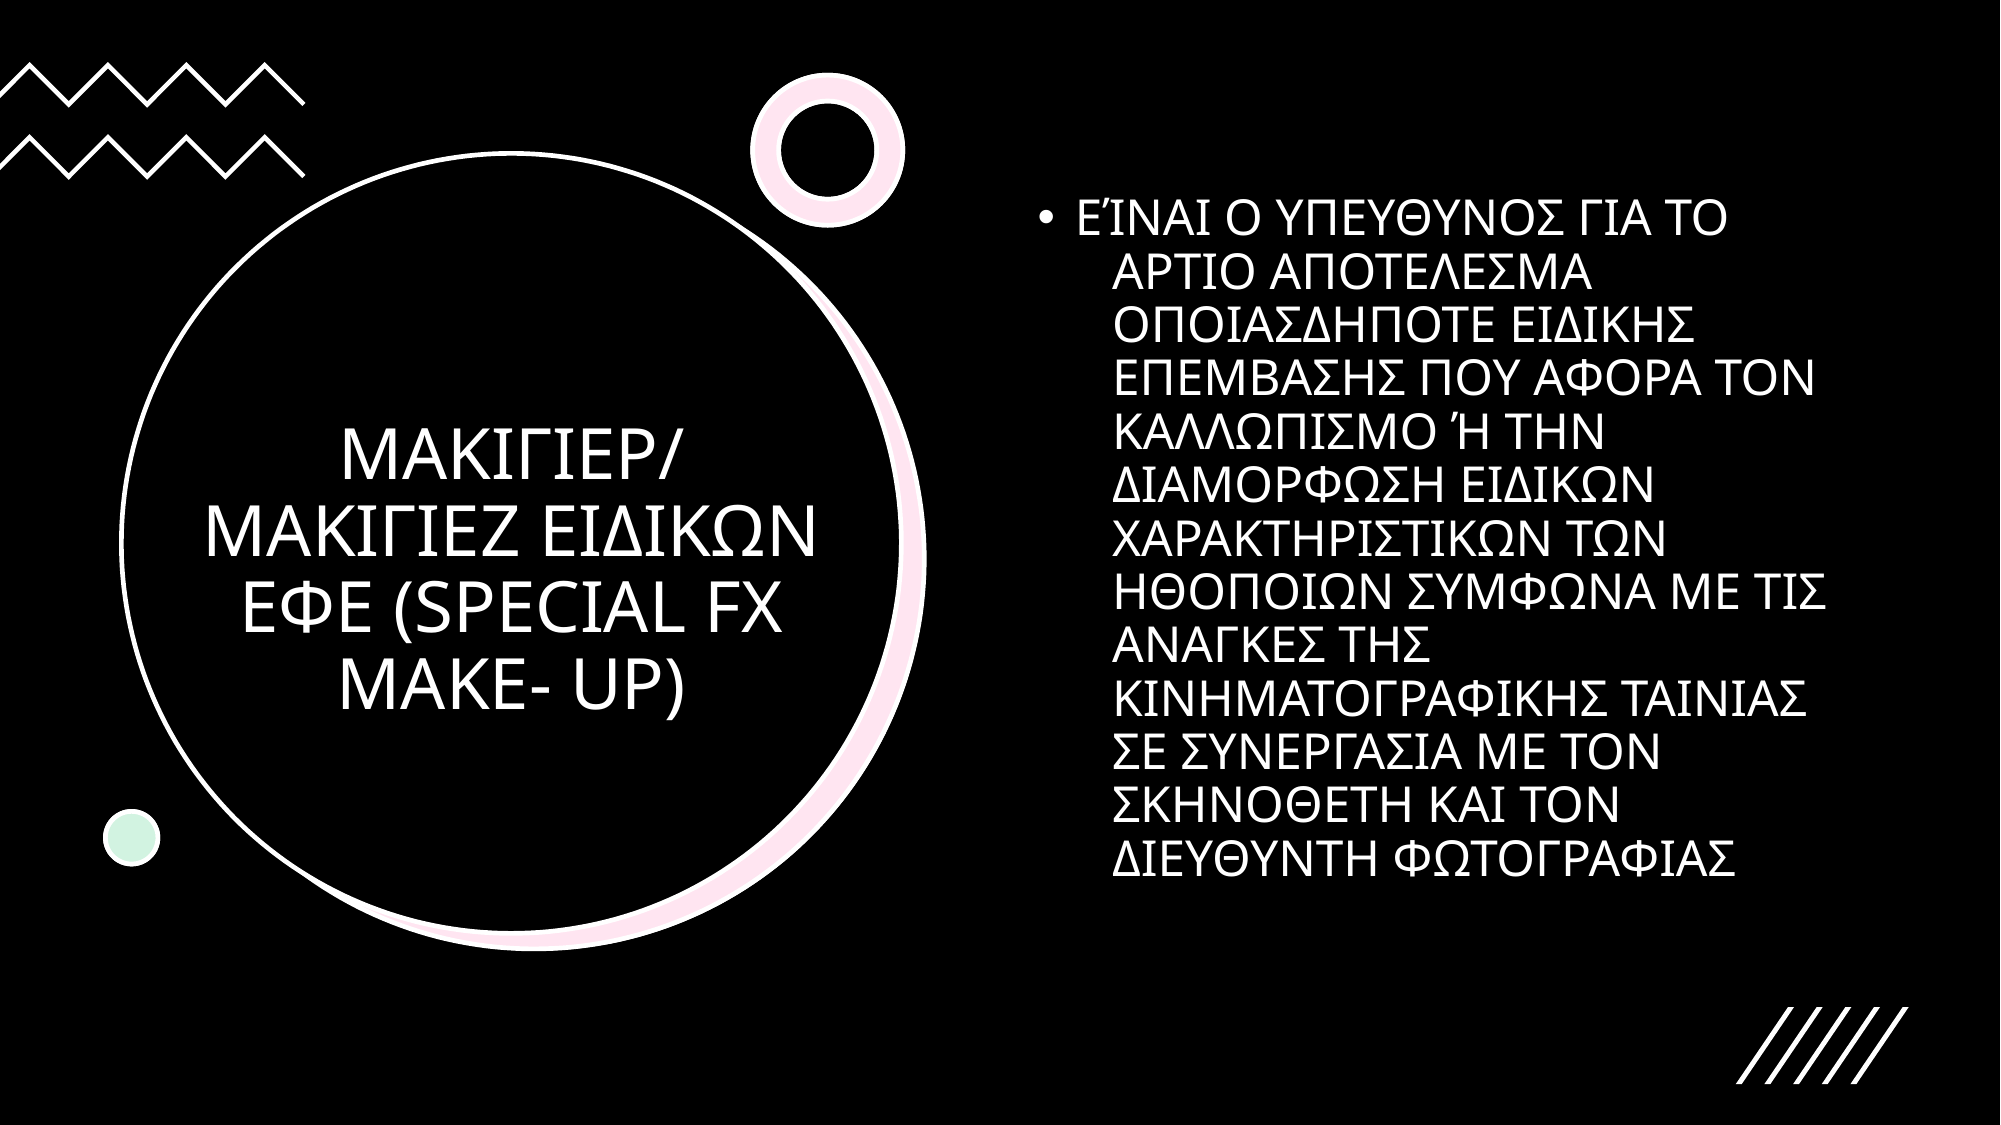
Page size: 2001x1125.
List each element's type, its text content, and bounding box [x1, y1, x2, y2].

list ΕΊΝΑΙ Ο ΥΠΕΥΘΥΝΟΣ ΓΙΑ ΤΟ ΑΡΤΙΟ ΑΠΟΤΕΛΕΣΜΑ ΟΠΟΙΑΣΔΗΠΟΤΕ ΕΙΔΙΚΗΣ ΕΠΕΜΒΑΣΗΣ ΠΟΥ ΑΦΟΡΑ ΤΟΝ ΚΑΛΛΩΠΙΣΜΟ Ή ΤΗΝ ΔΙΑΜΟΡΦΩΣΗ ΕΙΔΙΚΩΝ ΧΑΡΑΚΤΗΡΙΣΤΙΚΩΝ ΤΩΝ ΗΘΟΠΟΙΩΝ ΣΥΜΦΩΝΑ ΜΕ ΤΙΣ ΑΝΑΓΚΕΣ ΤΗΣ ΚΙΝΗΜΑΤΟΓΡΑΦΙΚΗΣ ΤΑΙΝΙΑΣ ΣΕ ΣΥΝΕΡΓΑΣΙΑ ΜΕ ΤΟΝ ΣΚΗΝΟΘΕΤΗ ΚΑΙ ΤΟΝ ΔΙΕΥΘΥΝΤΗ ΦΩΤΟΓΡΑΦΙΑΣ [1022, 185, 1879, 900]
title ΜΑΚΙΓΙΕΡ/ΜΑΚΙΓΙΕΖ ΕΙΔΙΚΩΝ ΕΦΕ (SPECIAL FX MAKE- UP) [180, 307, 842, 836]
text_box [0, 0, 2000, 1125]
